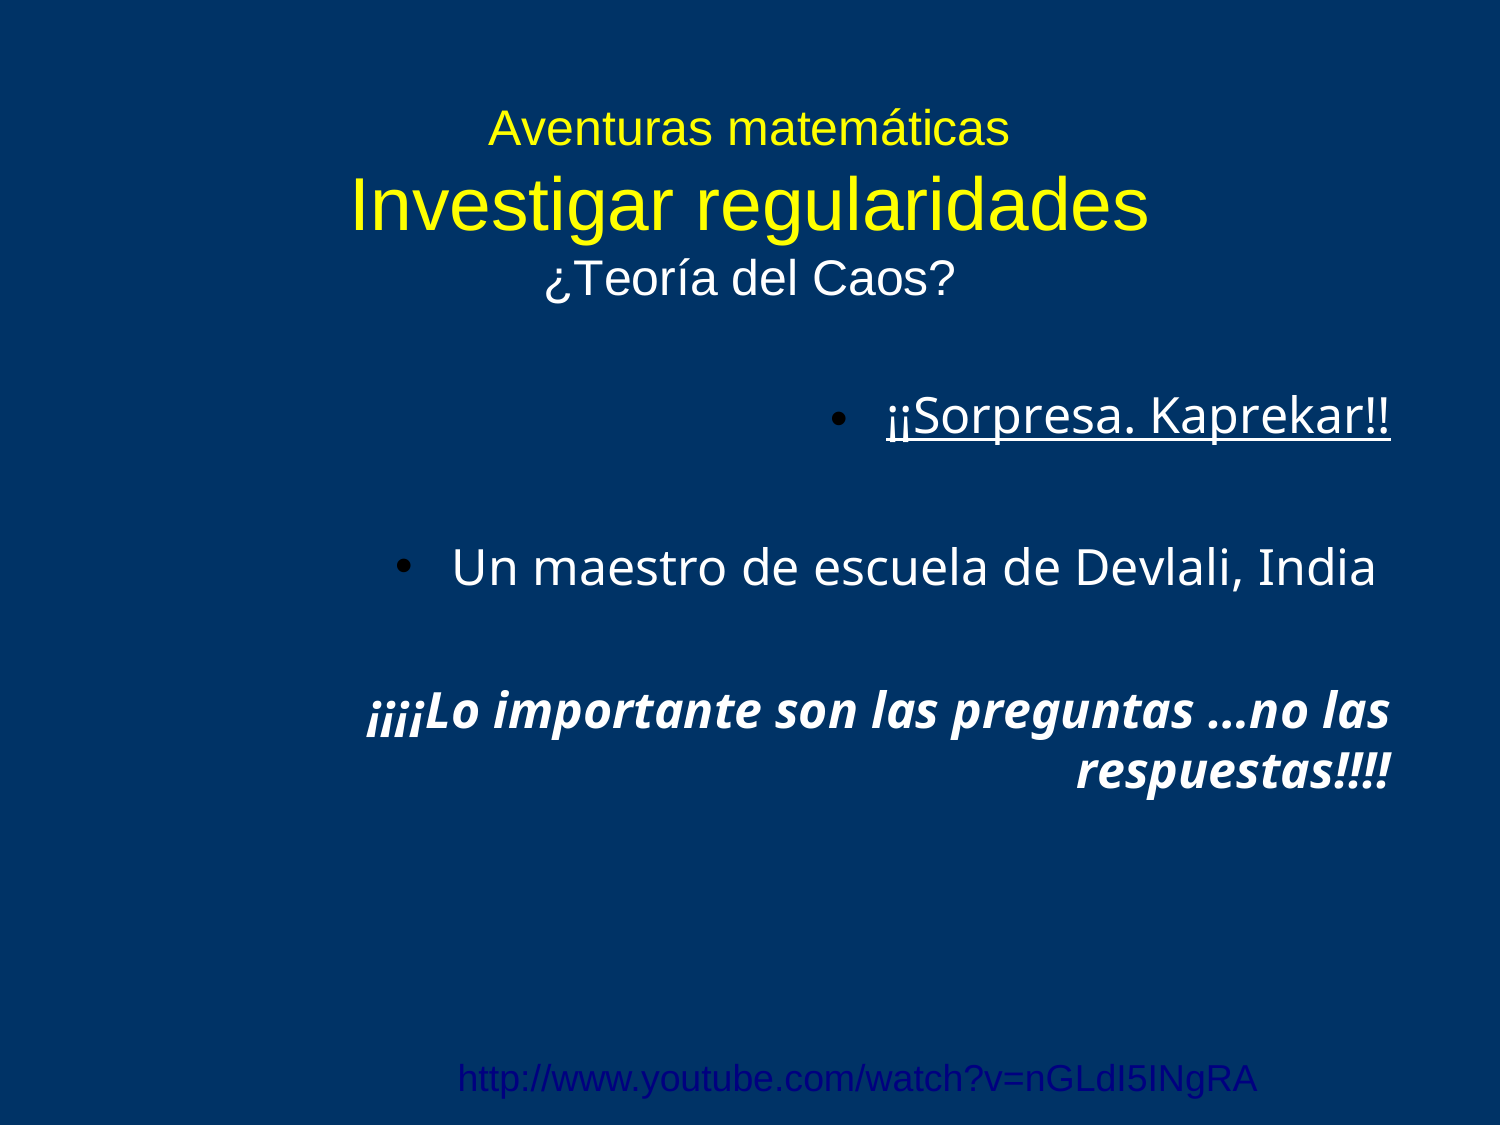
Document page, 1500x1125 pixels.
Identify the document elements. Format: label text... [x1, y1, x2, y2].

text_box http://www.youtube.com/watch?v=nGLdI5INgRA [442, 1046, 1500, 1107]
list ¡¡Sorpresa. Kaprekar!! Un maestro de escuela de Devlali, India ¡¡¡¡Lo importante son las preguntas …no las respuestas!!!! [164, 304, 1407, 985]
title Aventuras matemáticas Investigar regularidades ¿Teoría del Caos? [164, 82, 1336, 304]
